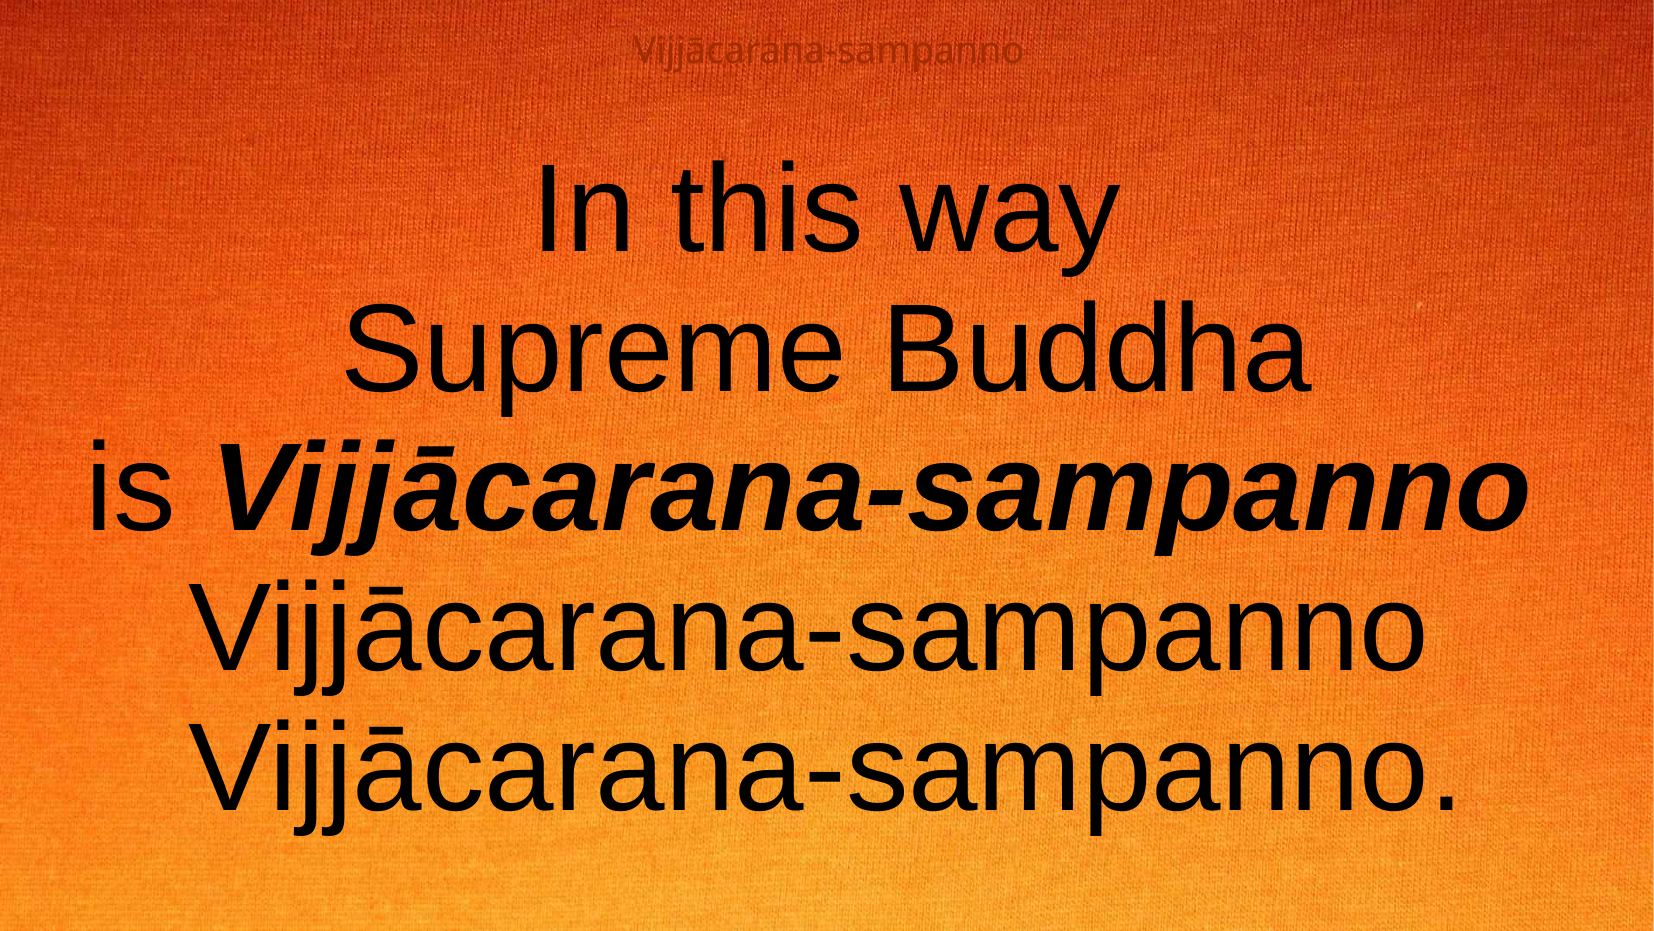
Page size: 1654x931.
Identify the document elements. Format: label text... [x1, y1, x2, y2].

picture [0, 0, 1654, 931]
text_box Vijjācarana-sampanno [1, 16, 1654, 77]
subtitle In this way Supreme Buddha is Vijjācarana-sampanno Vijjācarana-sampanno Vijjācarana-sampanno. [82, 137, 1571, 837]
